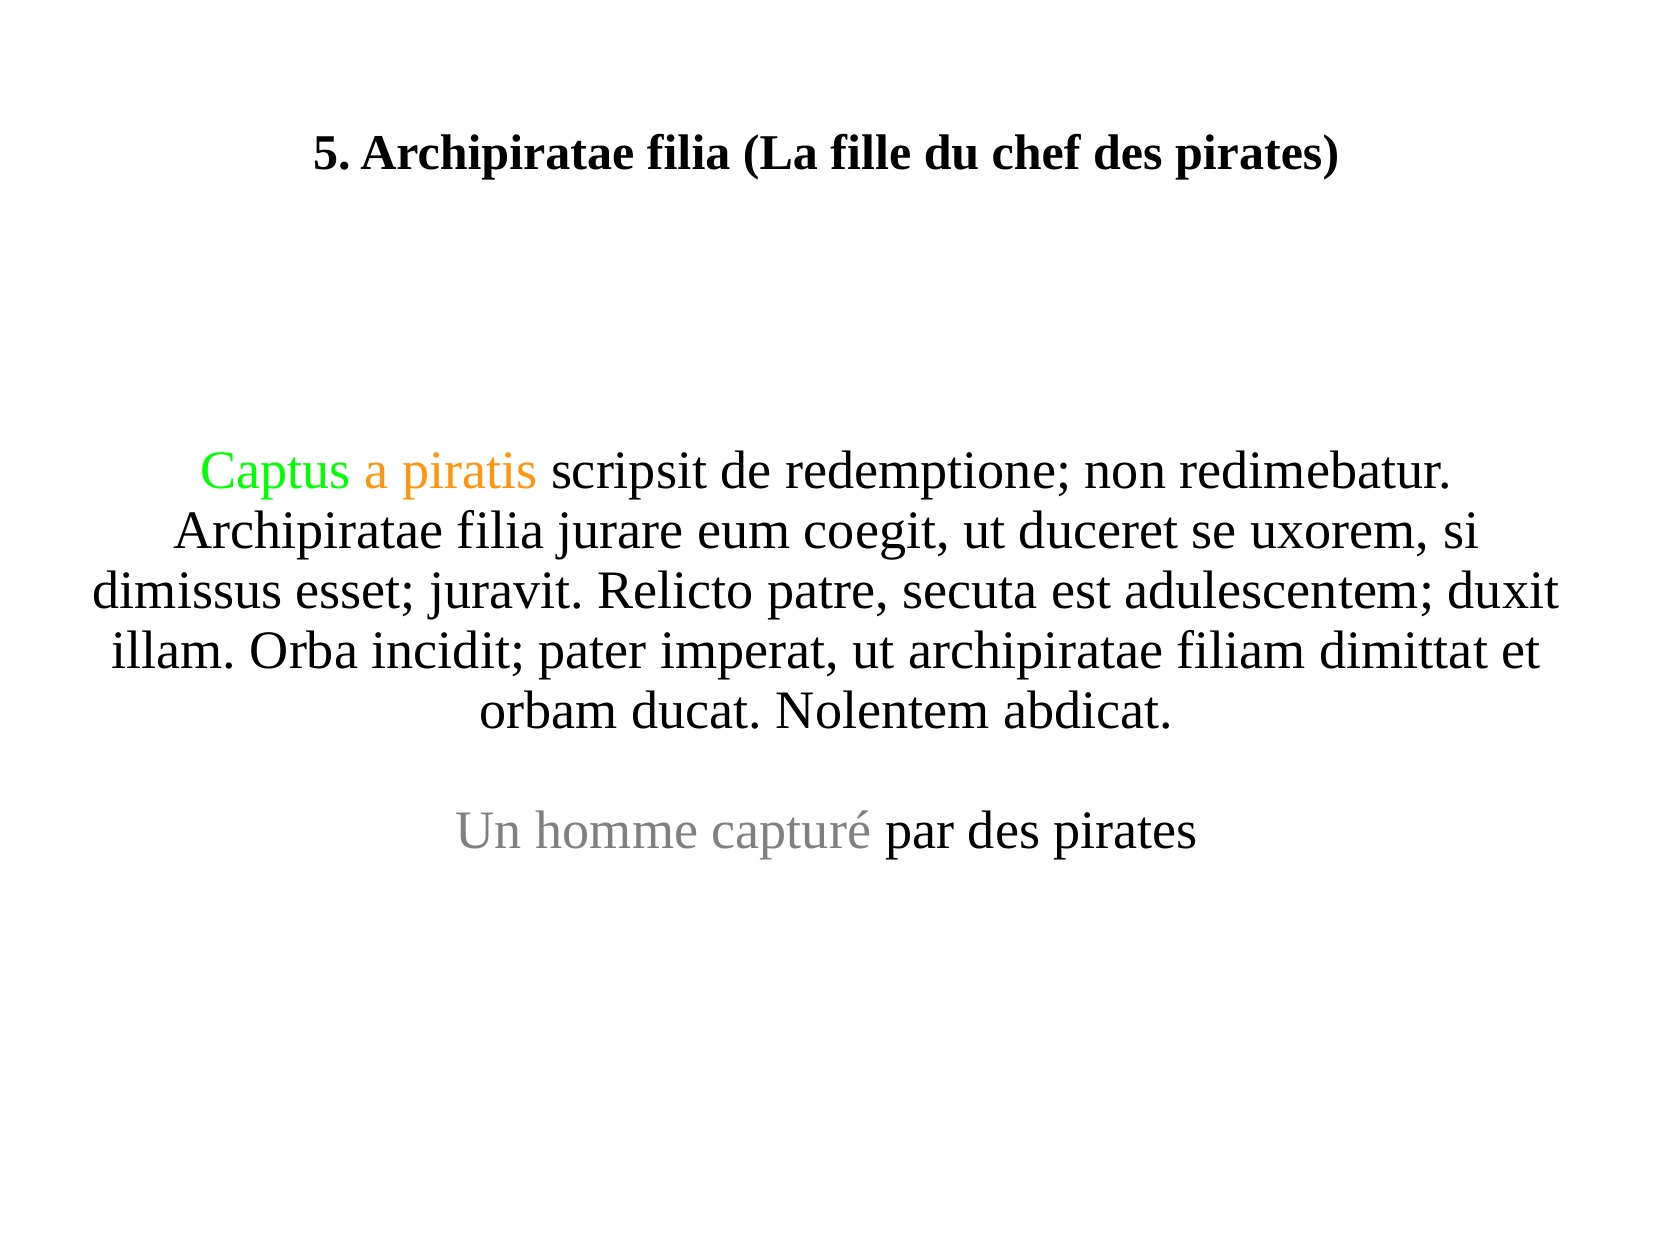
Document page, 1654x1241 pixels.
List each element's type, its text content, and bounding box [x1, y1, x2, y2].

subtitle Captus a piratis scripsit de redemptione; non redimebatur. Archipiratae filia jurare eum coegit, ut duceret se uxorem, si dimissus esset; juravit. Relicto patre, secuta est adulescentem; duxit illam. Orba incidit; pater imperat, ut archipiratae filiam dimittat et orbam ducat. Nolentem abdicat. Un homme capturé par des pirates [82, 290, 1571, 1010]
title 5. Archipiratae filia (La fille du chef des pirates) [82, 49, 1571, 257]
